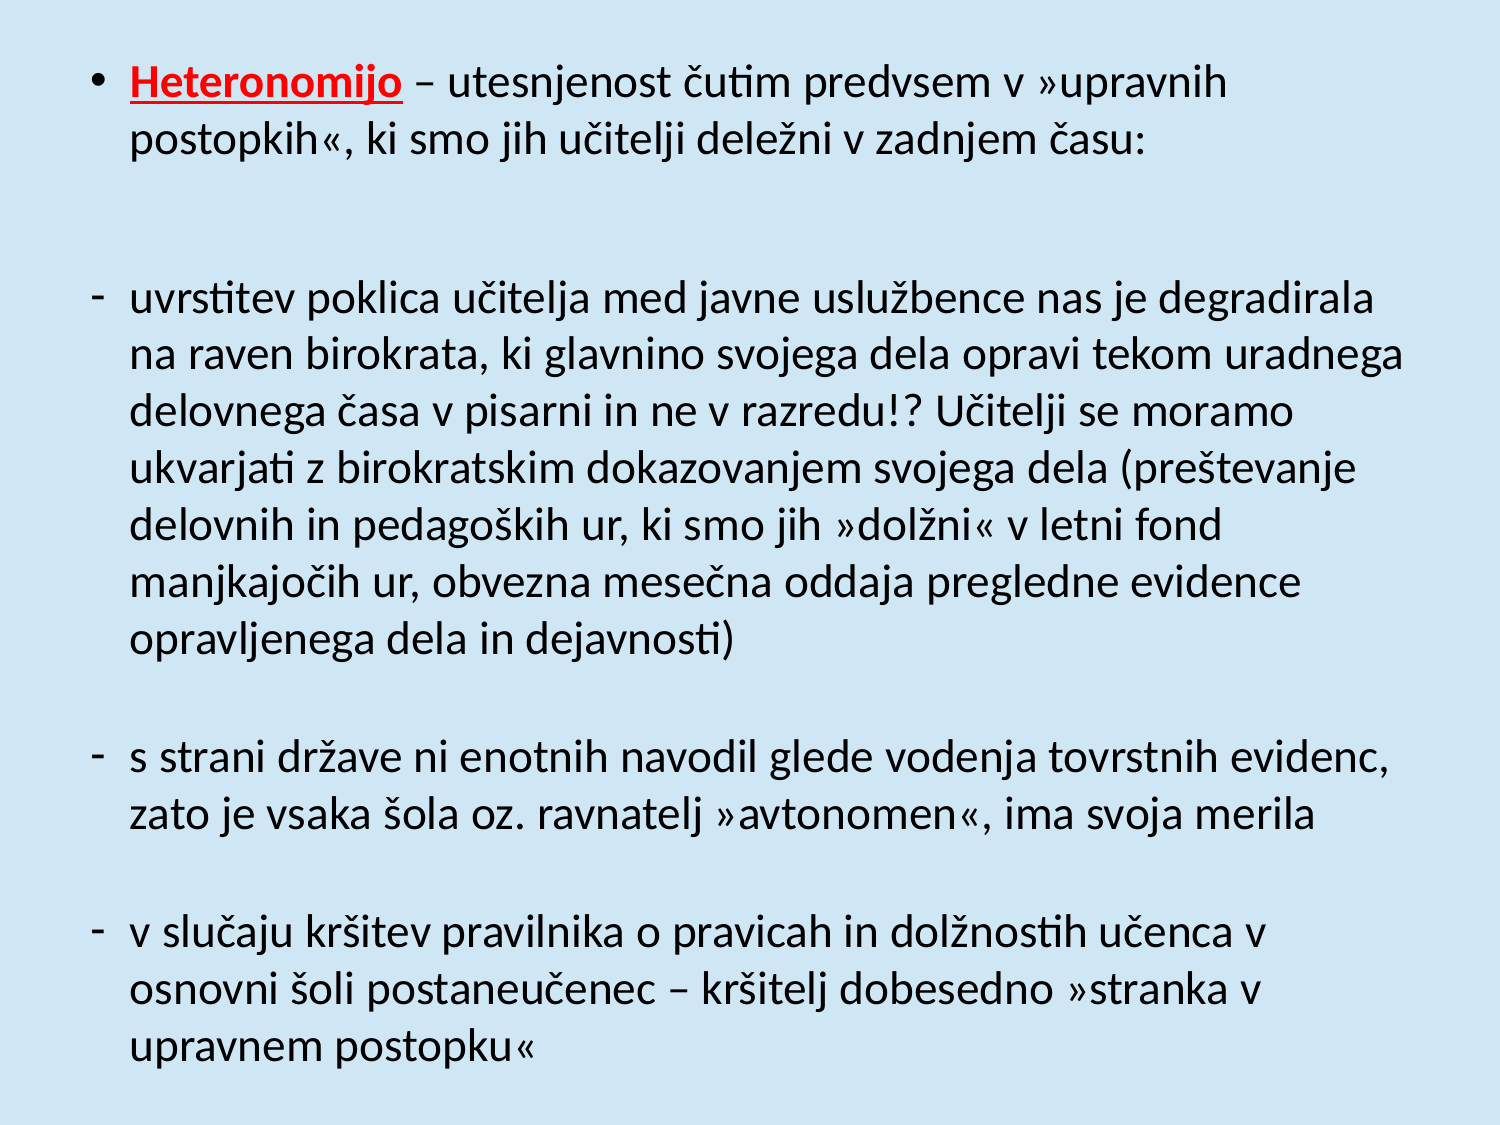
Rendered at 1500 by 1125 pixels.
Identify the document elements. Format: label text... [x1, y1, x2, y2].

list Heteronomijo – utesnjenost čutim predvsem v »upravnih postopkih«, ki smo jih učitelji deležni v zadnjem času: uvrstitev poklica učitelja med javne uslužbence nas je degradirala na raven birokrata, ki glavnino svojega dela opravi tekom uradnega delovnega časa v pisarni in ne v razredu!? Učitelji se moramo ukvarjati z birokratskim dokazovanjem svojega dela (preštevanje delovnih in pedagoških ur, ki smo jih »dolžni« v letni fond manjkajočih ur, obvezna mesečna oddaja pregledne evidence opravljenega dela in dejavnosti) s strani države ni enotnih navodil glede vodenja tovrstnih evidenc, zato je vsaka šola oz. ravnatelj »avtonomen«, ima svoja merila v slučaju kršitev pravilnika o pravicah in dolžnostih učenca v osnovni šoli postaneučenec – kršitelj dobesedno »stranka v upravnem postopku« [75, 42, 1425, 1094]
